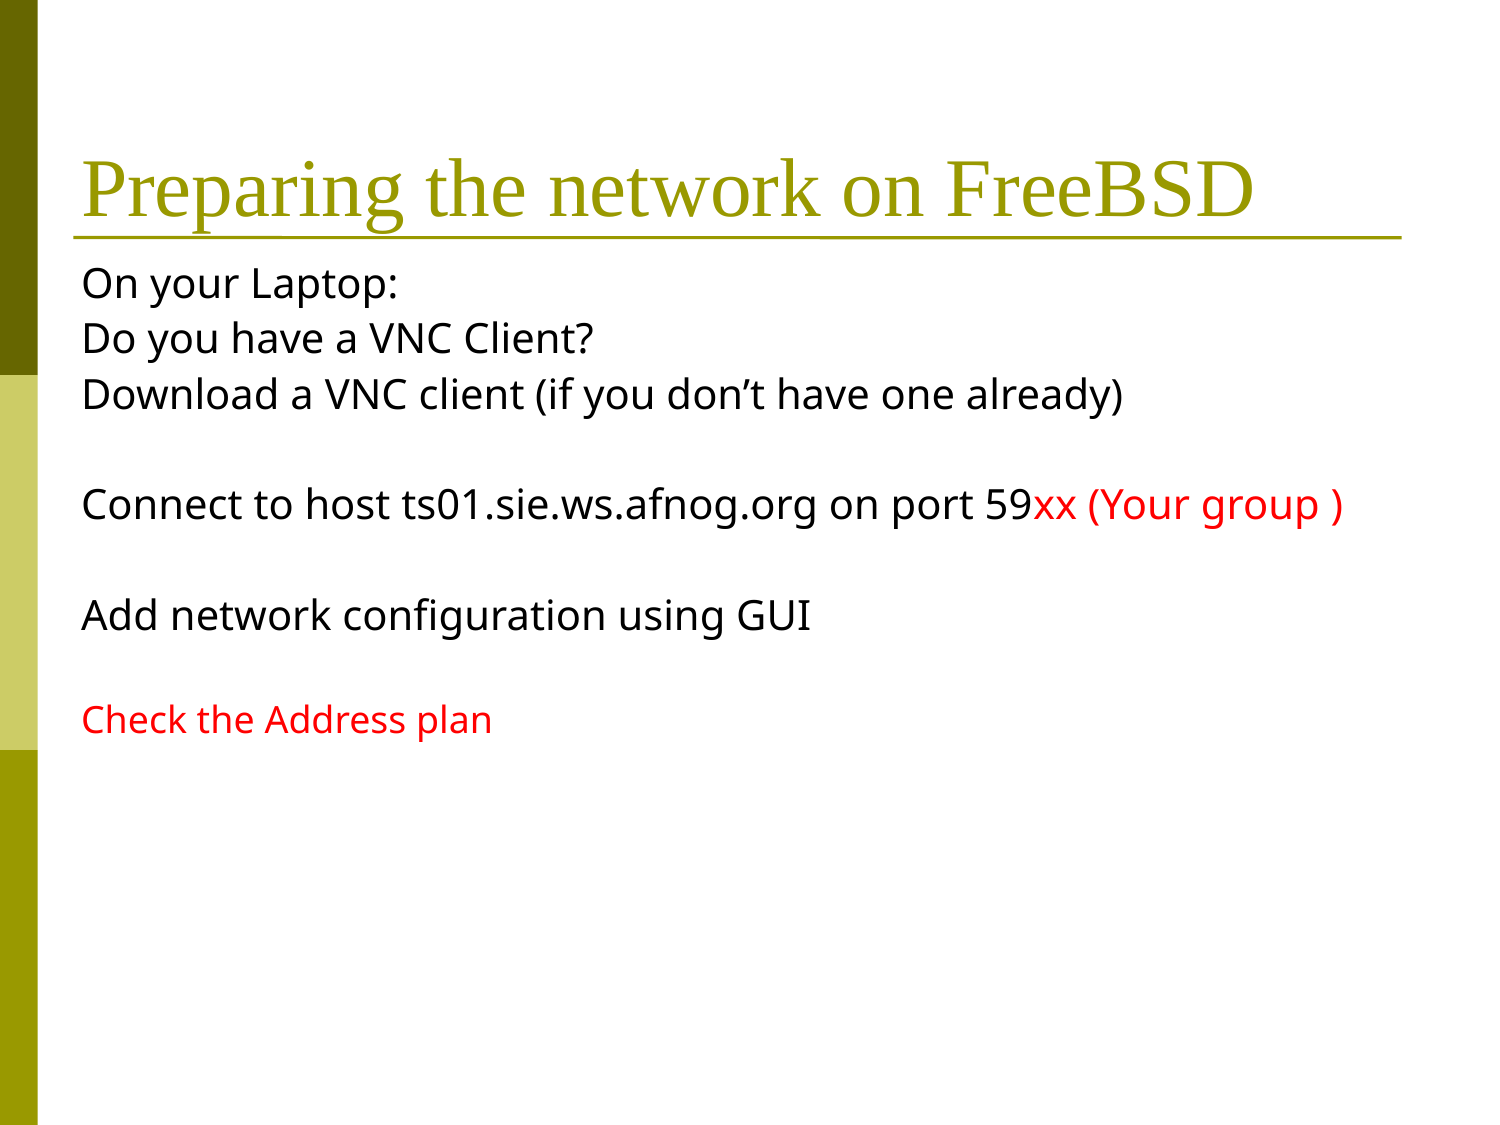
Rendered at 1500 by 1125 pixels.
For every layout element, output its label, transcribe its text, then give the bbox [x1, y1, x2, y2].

text_box On your Laptop: Do you have a VNC Client? Download a VNC client (if you don’t have one already) Connect to host ts01.sie.ws.afnog.org on port 59xx (Your group ) Add network configuration using GUI Check the Address plan [74, 262, 1428, 1024]
text_box Preparing the network on FreeBSD [74, 122, 1428, 233]
text_box [0, 0, 38, 1125]
